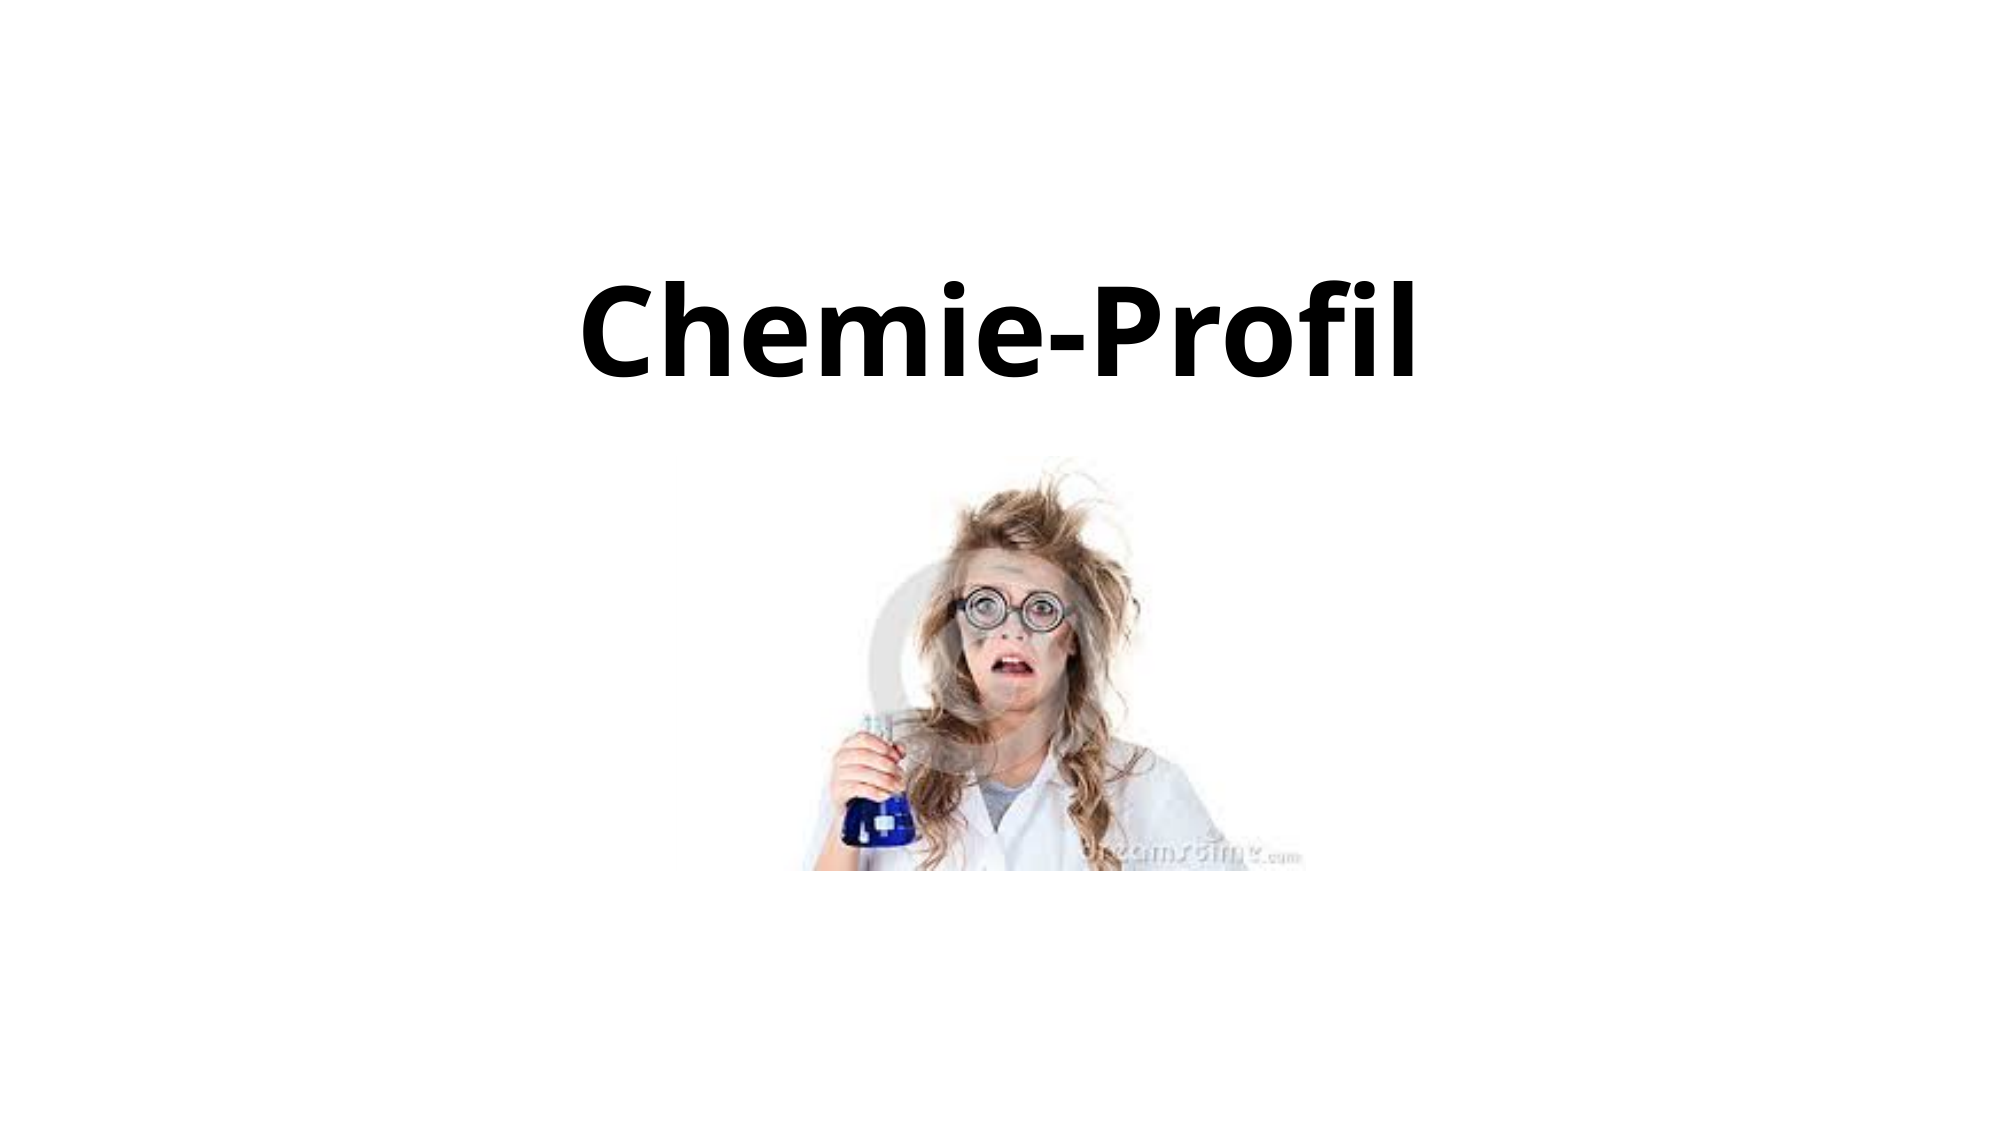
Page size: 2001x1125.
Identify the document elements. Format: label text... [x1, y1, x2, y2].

title Chemie-Profil [249, 229, 1750, 412]
picture [675, 456, 1306, 871]
